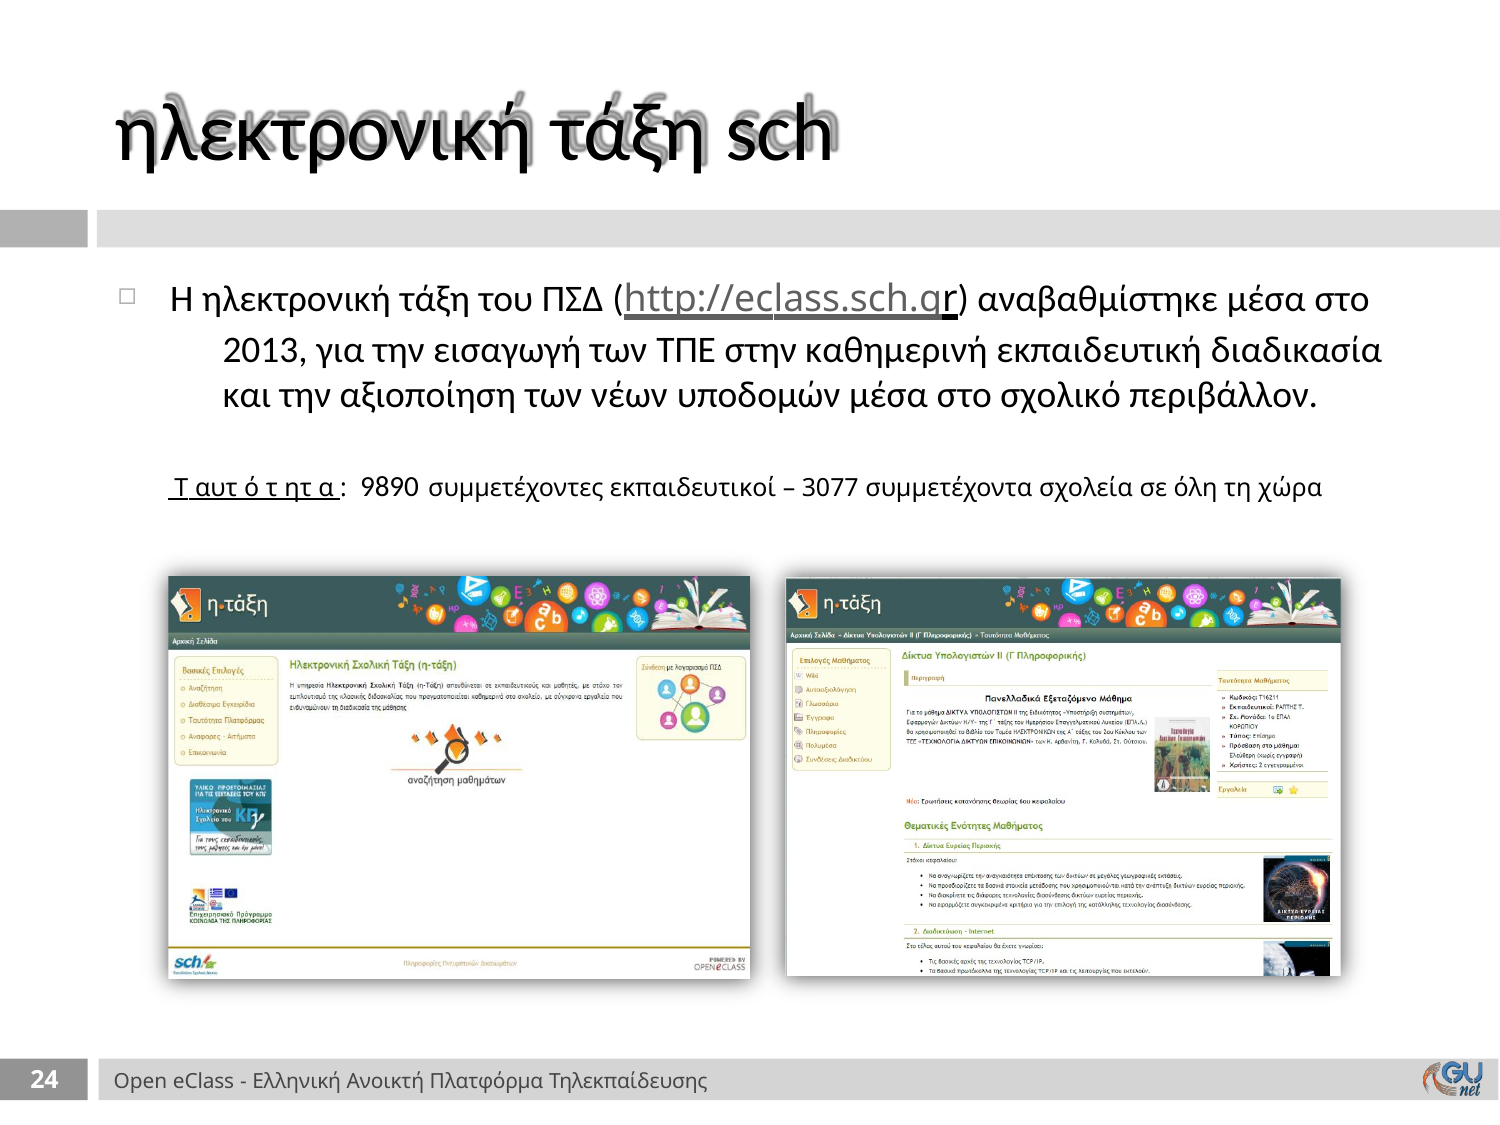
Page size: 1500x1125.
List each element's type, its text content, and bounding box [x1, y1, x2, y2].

text_box [137, 545, 1372, 1010]
text_box [0, 1058, 88, 1101]
text_box 24 [26, 1063, 62, 1093]
text_box Open eClass - Ελληνική Ανοικτή Πλατφόρμα Τηλεκπαίδευσης [111, 1068, 753, 1094]
text_box [98, 1058, 1499, 1101]
text_box Η ηλεκτρονική τάξη του ΠΣΔ (http://eclass.sch.gr) αναβαθμίστηκε μέσα στο 2013, για την εισαγωγή των ΤΠΕ στην καθημερινή εκπαιδευτική διαδικασία και την αξιοποίηση των νέων υποδομών μέσα στο σχολικό περιβάλλον. Τ αυτ ό τ ητ α : 9890 συμμετέχοντες εκπαιδευτικοί – 3077 συμμετέχοντα σχολεία σε όλη τη χώρα [113, 273, 1413, 492]
text_box [63, 42, 916, 177]
title ηλεκτρονική τάξη sch [89, 77, 1411, 165]
